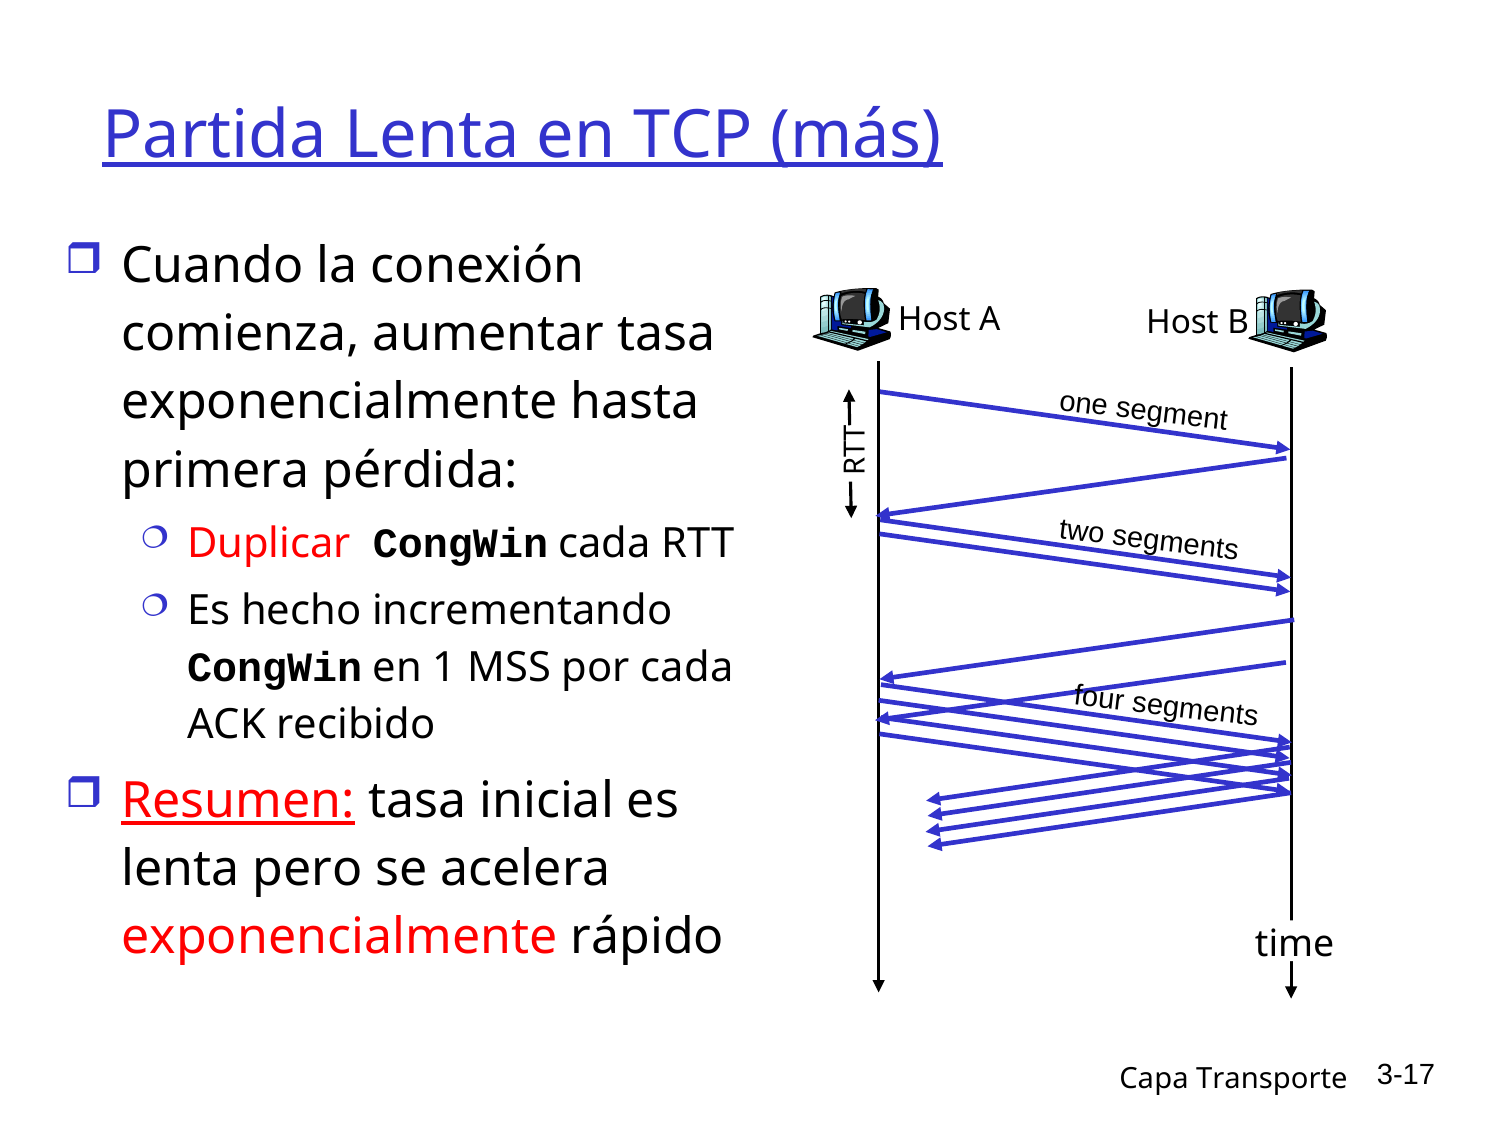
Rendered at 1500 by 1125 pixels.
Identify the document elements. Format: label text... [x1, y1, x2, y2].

text_box one segment [1042, 374, 1246, 447]
text_box RTT [825, 410, 877, 491]
text_box Host A [883, 287, 1016, 349]
title Partida Lenta en TCP (más) [87, 37, 1363, 225]
text_box four segments [1057, 668, 1277, 737]
text_box time [1240, 908, 1350, 976]
picture [812, 287, 893, 351]
text_box Host B [1131, 290, 1265, 352]
text_box two segments [1041, 502, 1257, 576]
picture [1248, 289, 1329, 353]
text_box four segments [1056, 712, 1250, 740]
list Cuando la conexión comienza, aumentar tasa exponencialmente hasta primera pérdida: Duplicar CongWin cada RTT Es hecho incrementando CongWin en 1 MSS por cada ACK recibido Resumen: tasa inicial es lenta pero se acelera exponencialmente rápido [50, 221, 793, 984]
